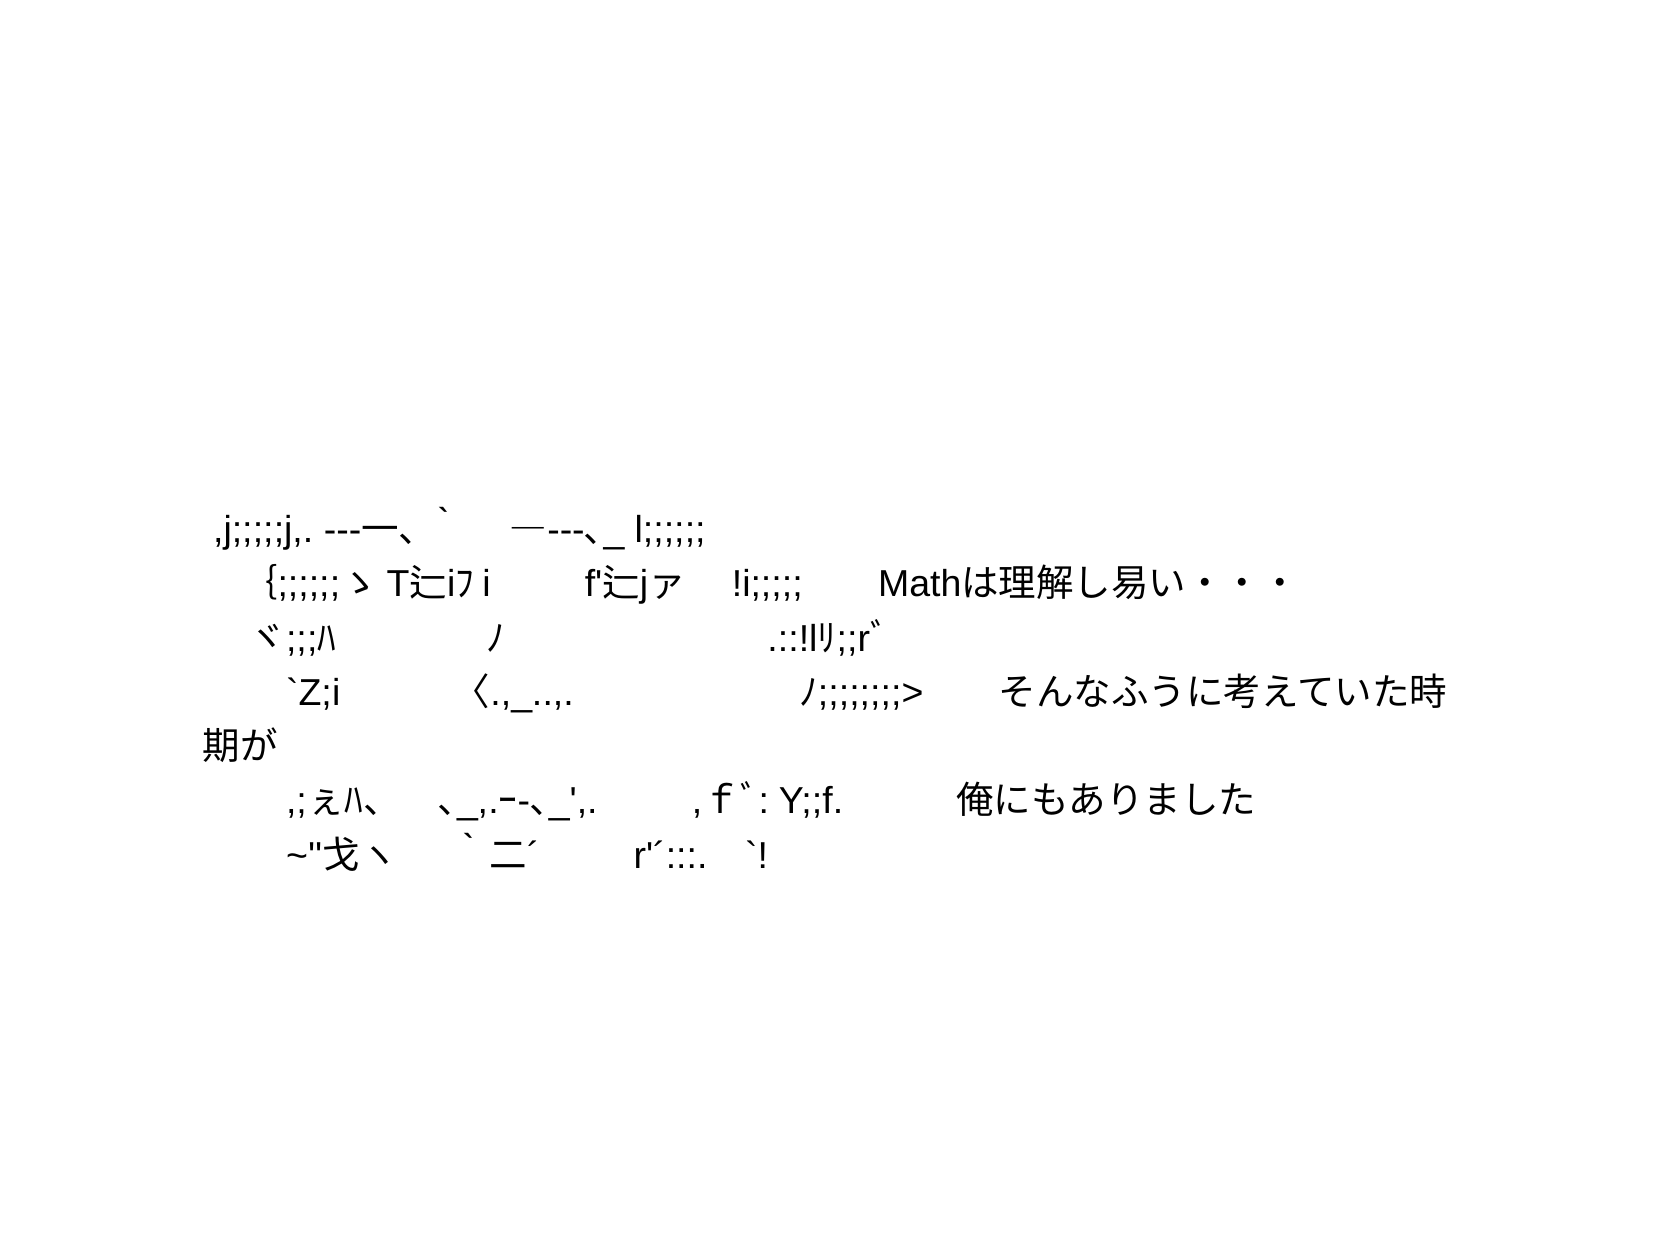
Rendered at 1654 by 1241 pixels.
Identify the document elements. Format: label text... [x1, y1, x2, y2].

text_box ,j;;;;;j,. ---一､ ｀ ―--‐､_ l;;;;;; ｛;;;;;;ゝ T辷iﾌ i f'辷jァ !i;;;;; Mathは理解し易い・・・ ヾ;;;ﾊ ﾉ .::!lﾘ;;rﾞ `Z;i 〈.,_..,. ﾉ;;;;;;;;> そんなふうに考えていた時期が ,;ぇﾊ、 ､_,.ｰ-､_',. ,ｆﾞ: Y;;f. 俺にもありました ~''戈ヽ ｀二´ r'´:::. `! [187, 491, 1487, 759]
